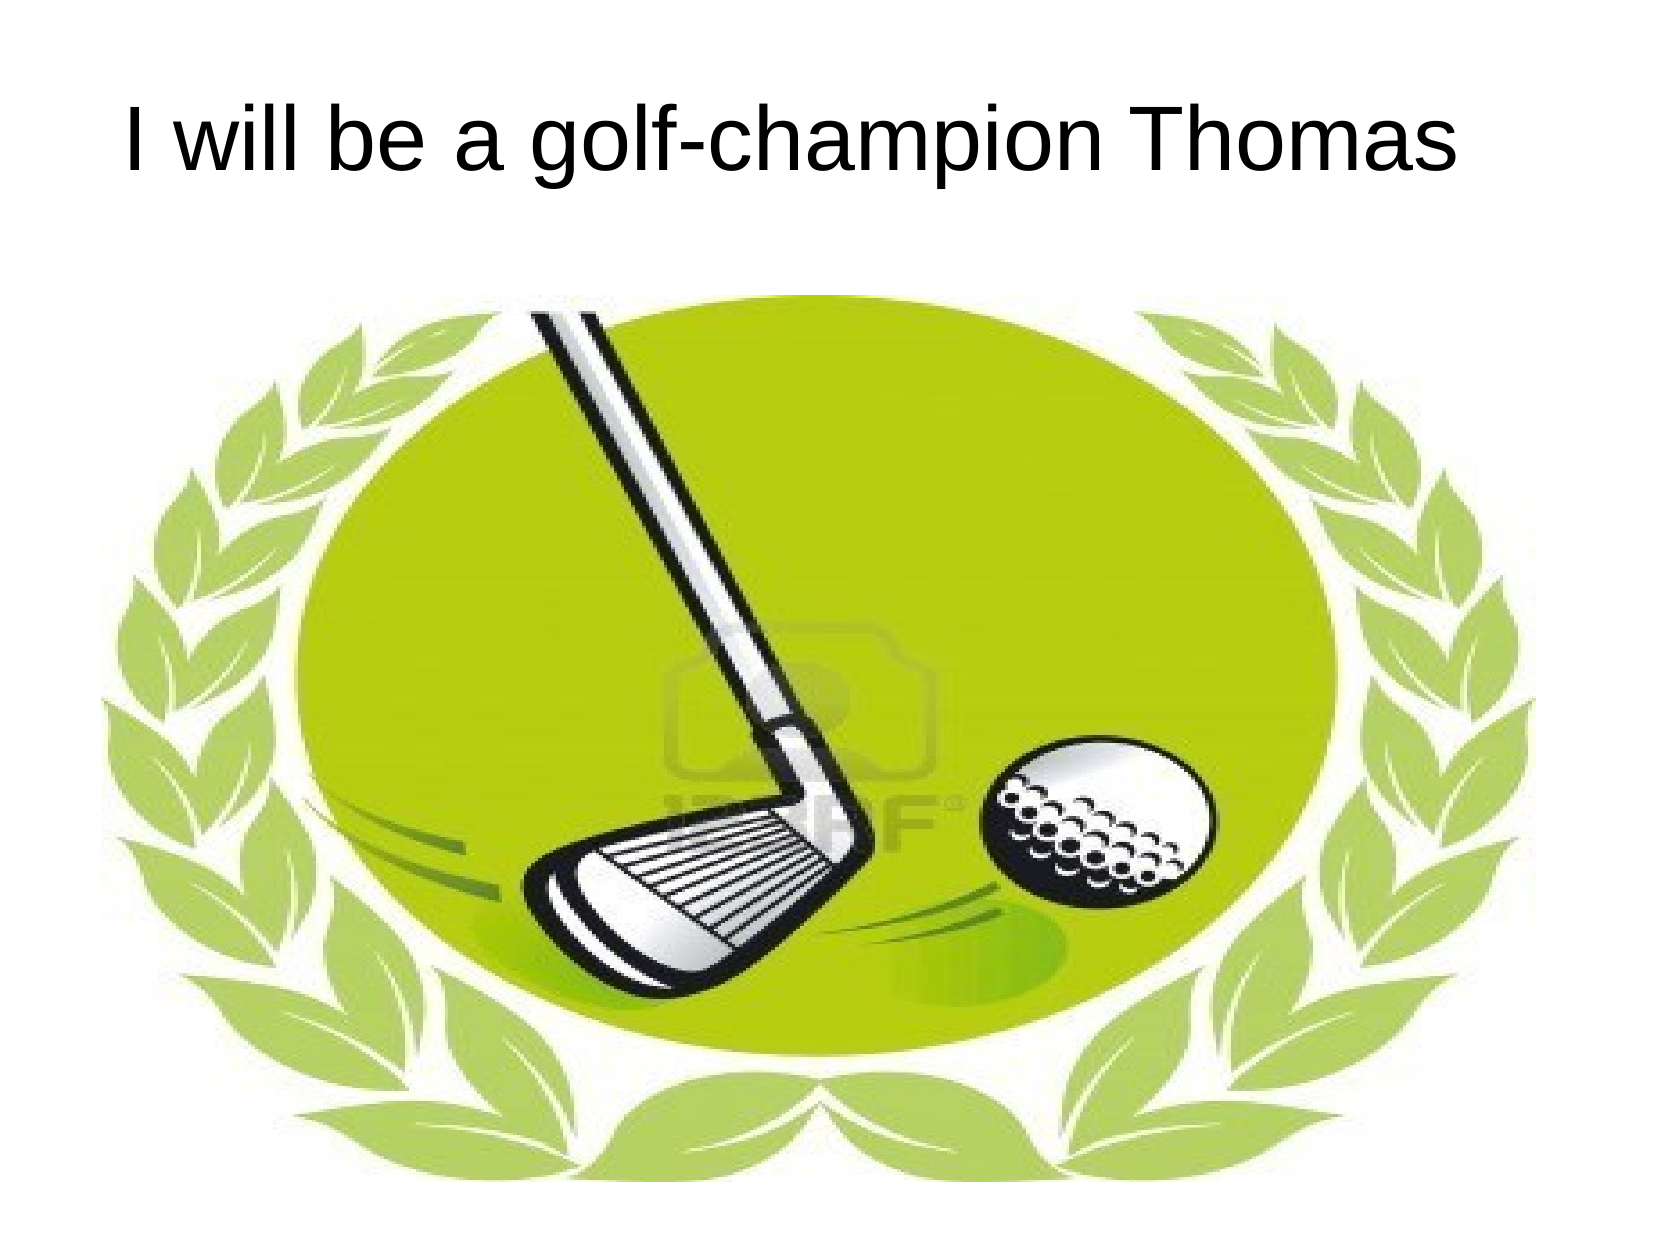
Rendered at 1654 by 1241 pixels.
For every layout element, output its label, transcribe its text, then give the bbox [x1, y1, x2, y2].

picture [101, 295, 1536, 1182]
text_box I will be a golf-champion Thomas [107, 80, 1525, 198]
